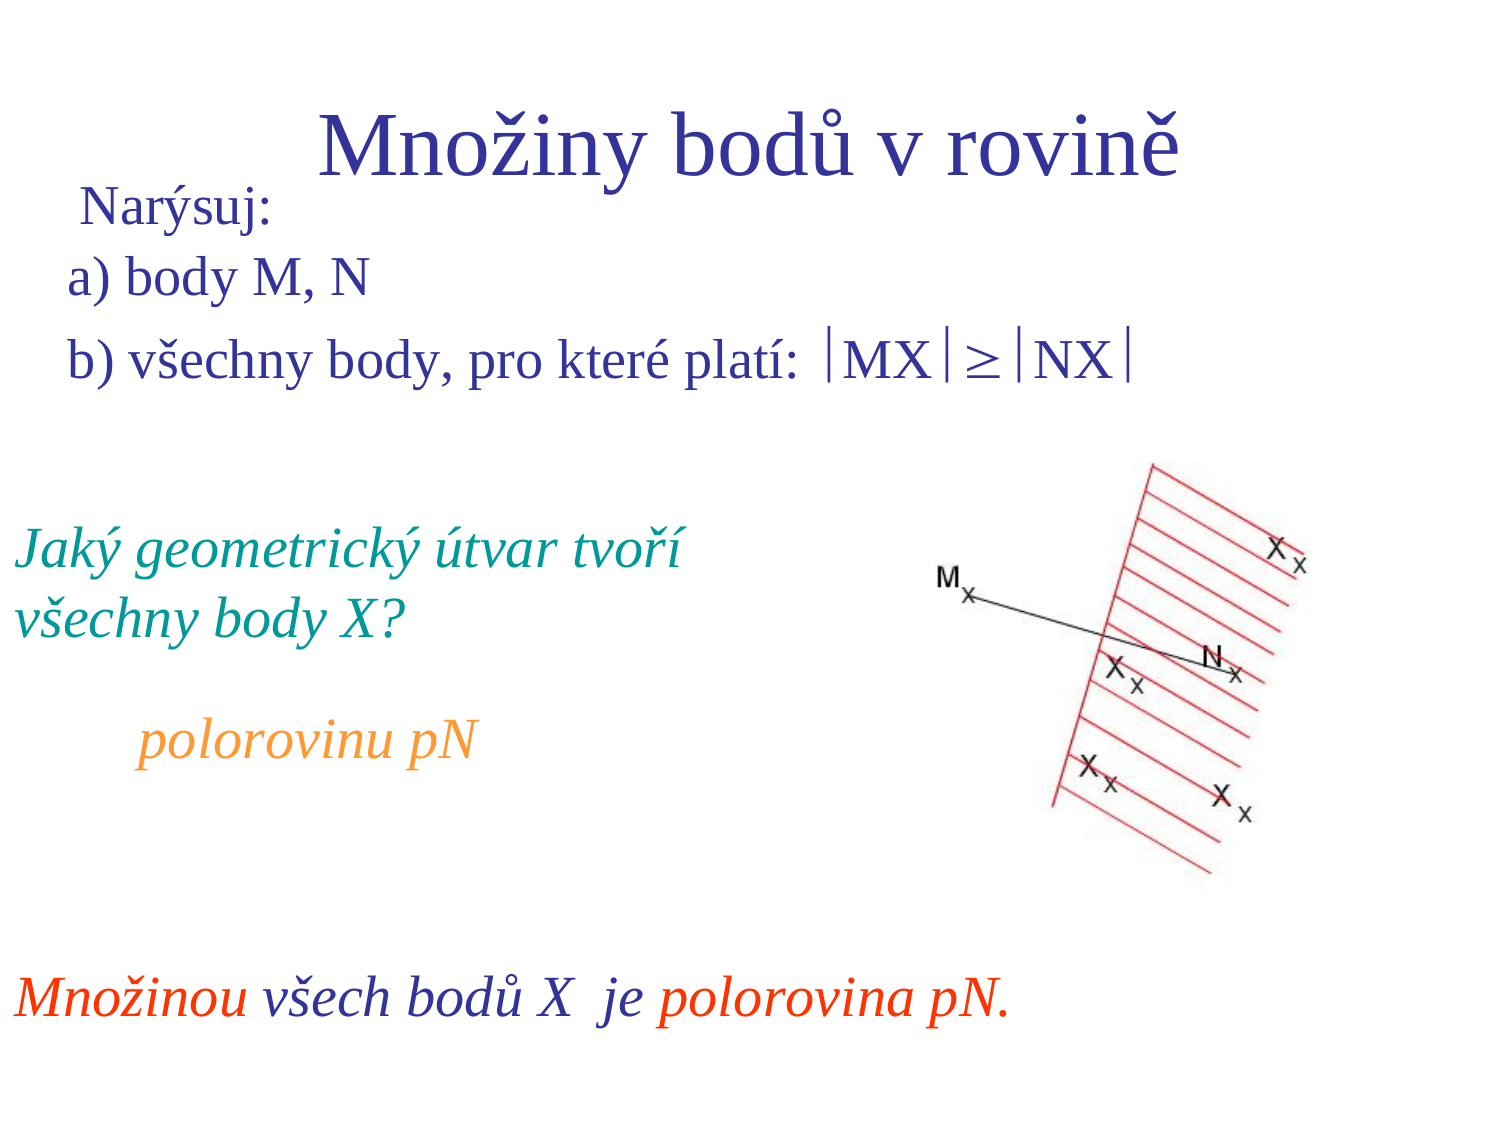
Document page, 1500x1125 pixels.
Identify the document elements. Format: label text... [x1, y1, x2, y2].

text_box Jaký geometrický útvar tvoří všechny body X? [0, 501, 774, 658]
text_box b) všechny body, pro které platí: MXNX [53, 314, 1500, 398]
text_box polorovinu pN [123, 692, 538, 778]
picture [785, 398, 1405, 957]
text_box Narýsuj: [64, 160, 691, 244]
title Množiny bodů v rovině [75, 45, 1426, 233]
text_box Množinou všech bodů X je polorovina pN. [0, 950, 1500, 1037]
text_box a) body M, N [53, 231, 680, 314]
